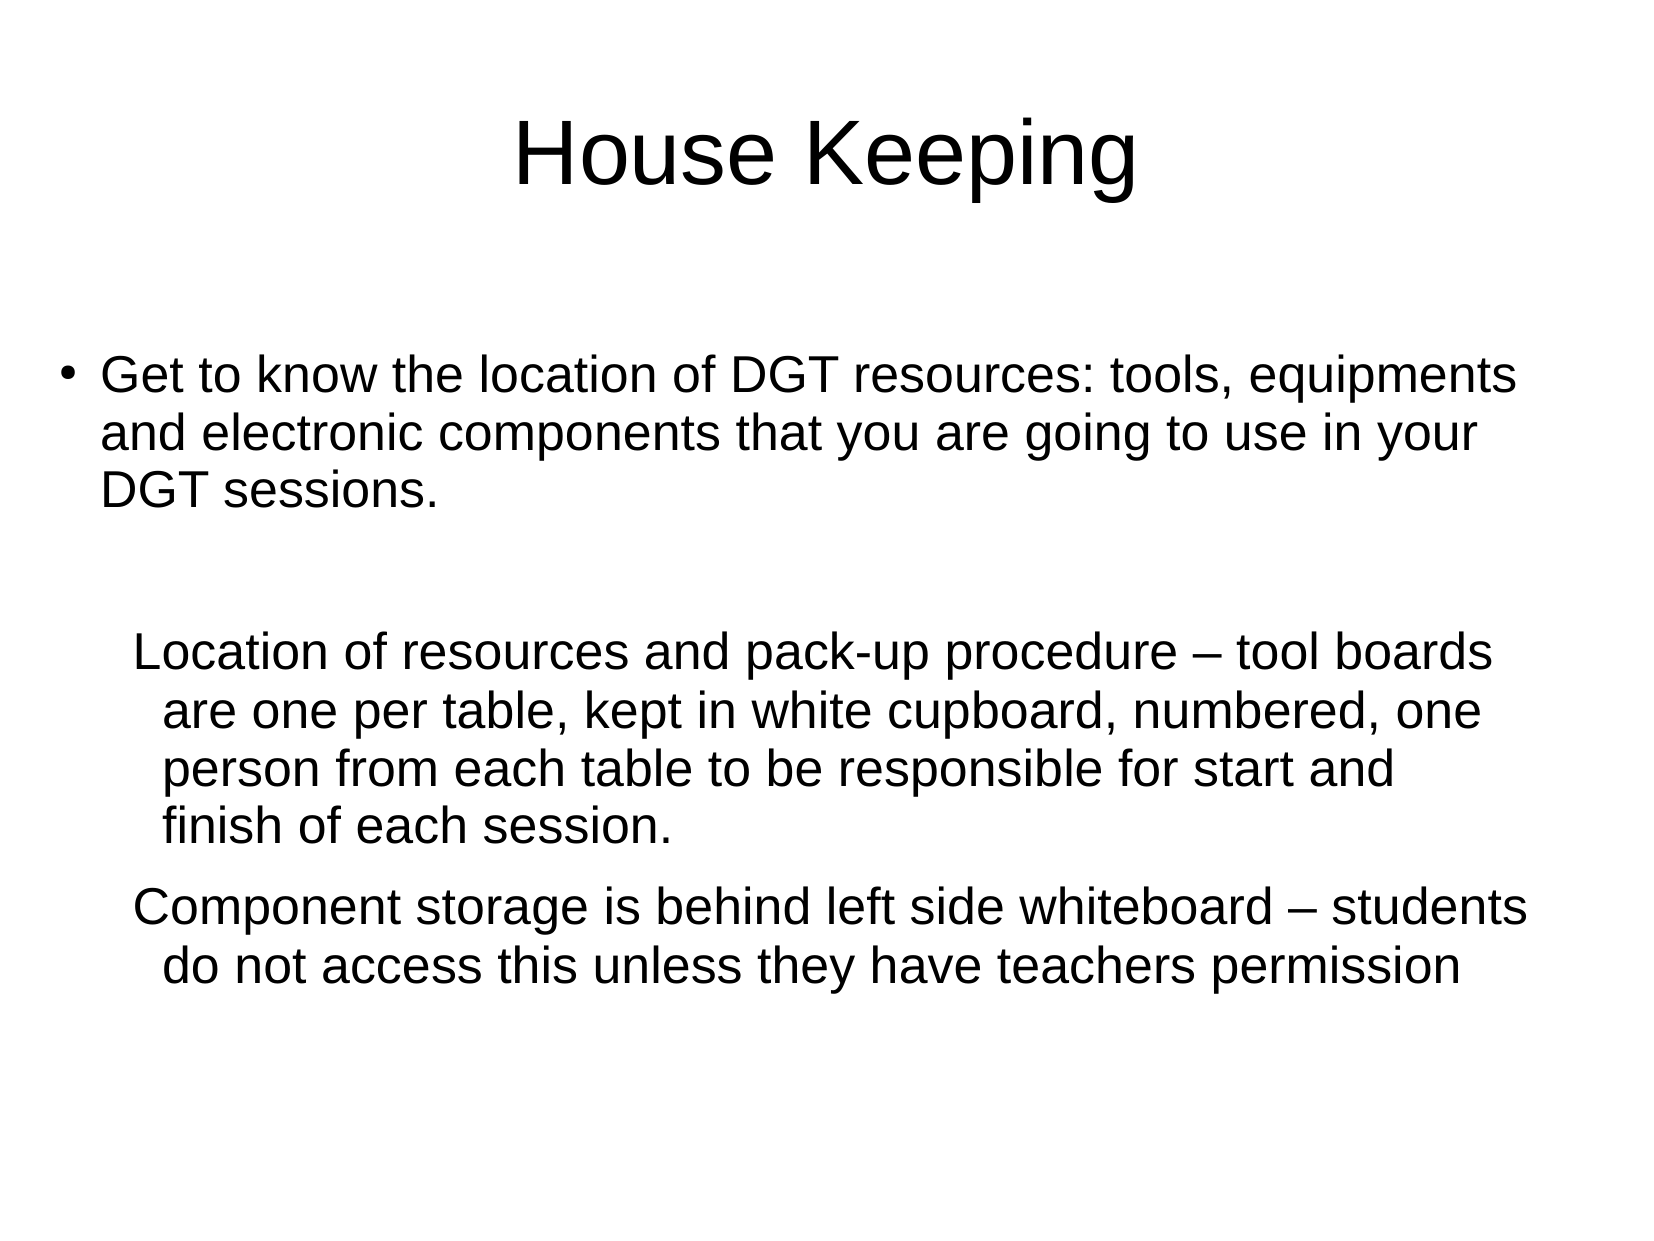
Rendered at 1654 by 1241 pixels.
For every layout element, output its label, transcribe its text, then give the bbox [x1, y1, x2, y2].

title House Keeping [82, 49, 1571, 257]
list Get to know the location of DGT resources: tools, equipments and electronic components that you are going to use in your DGT sessions. Location of resources and pack-up procedure – tool boards are one per table, kept in white cupboard, numbered, one person from each table to be responsible for start and finish of each session. Component storage is behind left side whiteboard – students do not access this unless they have teachers permission [45, 345, 1534, 1065]
